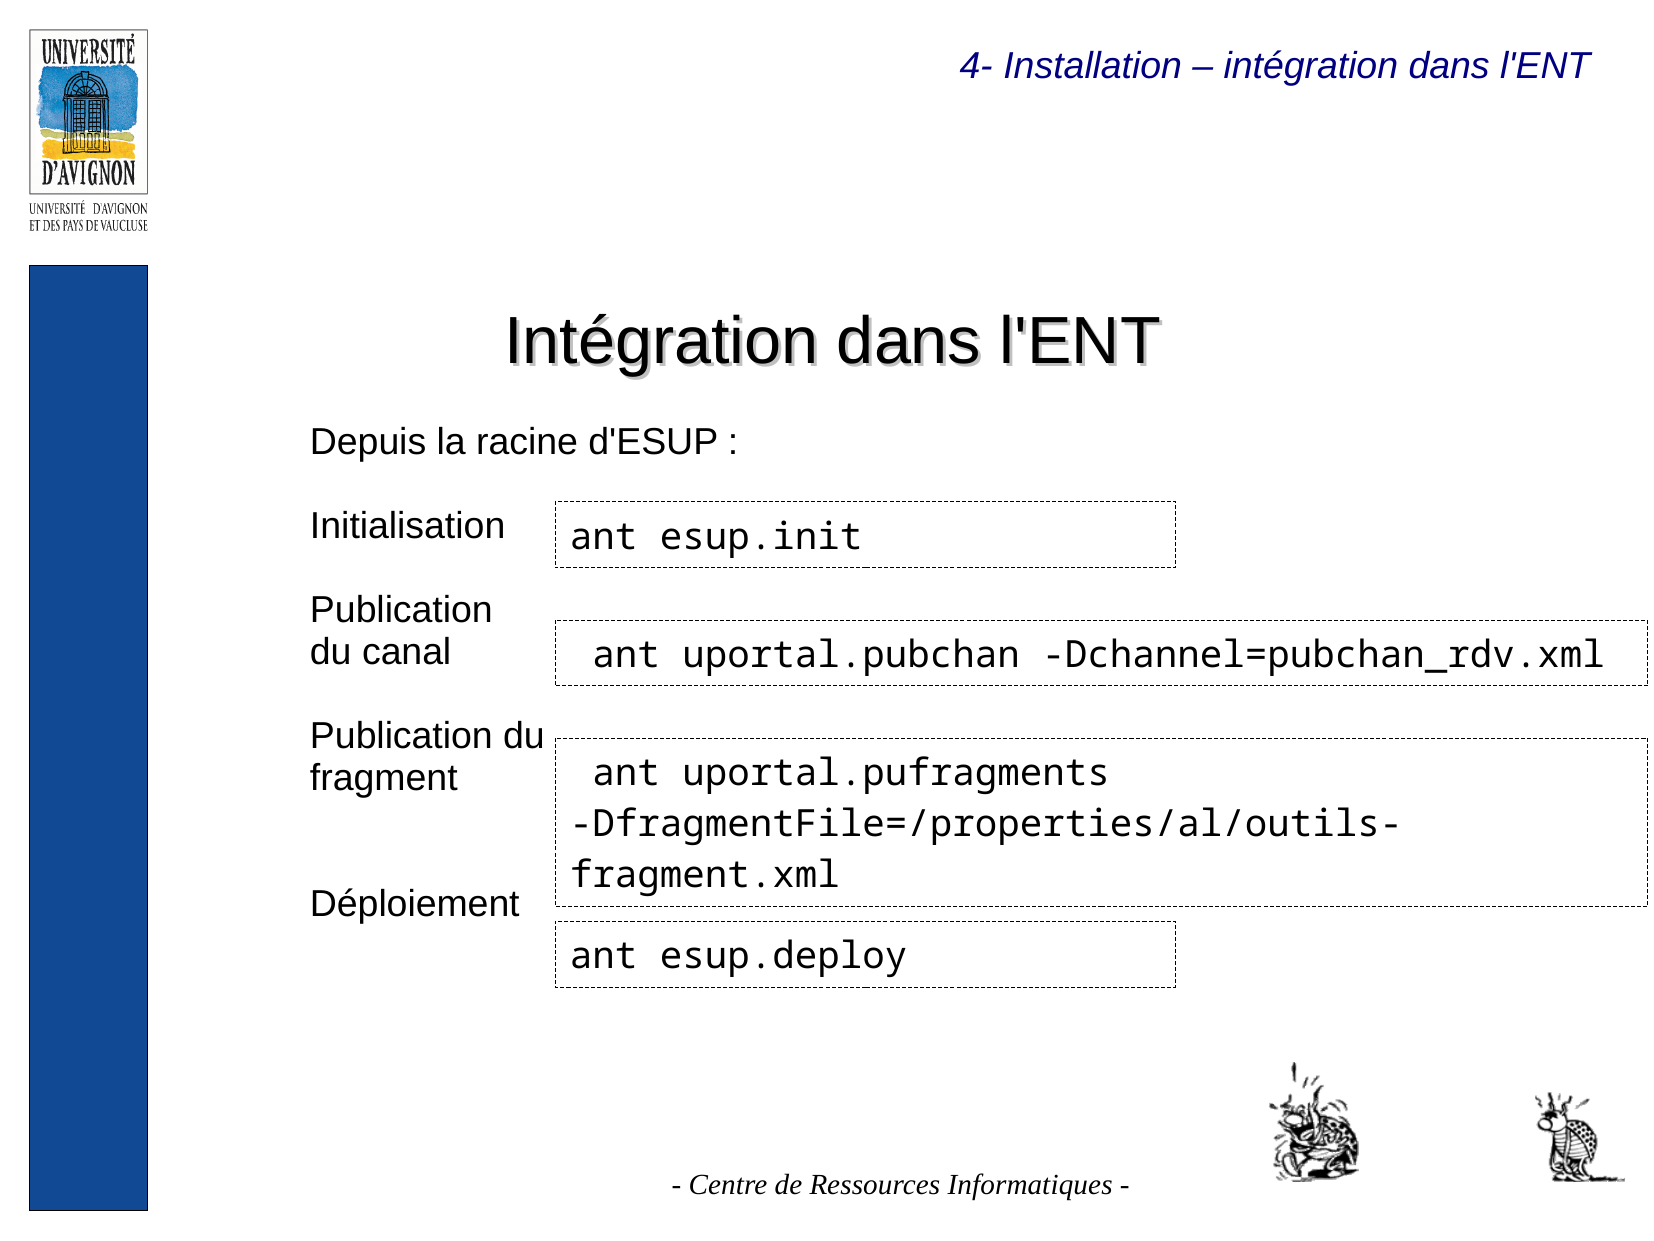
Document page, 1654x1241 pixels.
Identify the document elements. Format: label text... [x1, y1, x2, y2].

text_box 4- Installation – intégration dans l'ENT [944, 37, 1625, 136]
text_box ant esup.deploy [555, 921, 1176, 981]
text_box ant uportal.pufragments -DfragmentFile=/properties/al/outils-fragment.xml [555, 738, 1648, 884]
text_box Depuis la racine d'ESUP : Initialisation Publication du canal Publication du fragment Déploiement [295, 413, 1477, 1143]
text_box [29, 265, 148, 1211]
picture [29, 29, 148, 236]
picture [1535, 1092, 1625, 1182]
text_box Intégration dans l'ENT [147, 295, 1536, 512]
text_box ant uportal.pubchan -Dchannel=pubchan_rdv.xml [555, 620, 1648, 680]
picture [1269, 1143, 1359, 1182]
text_box ant esup.init [555, 501, 1176, 562]
text_box - Centre de Ressources Informatiques - [648, 1160, 1153, 1209]
